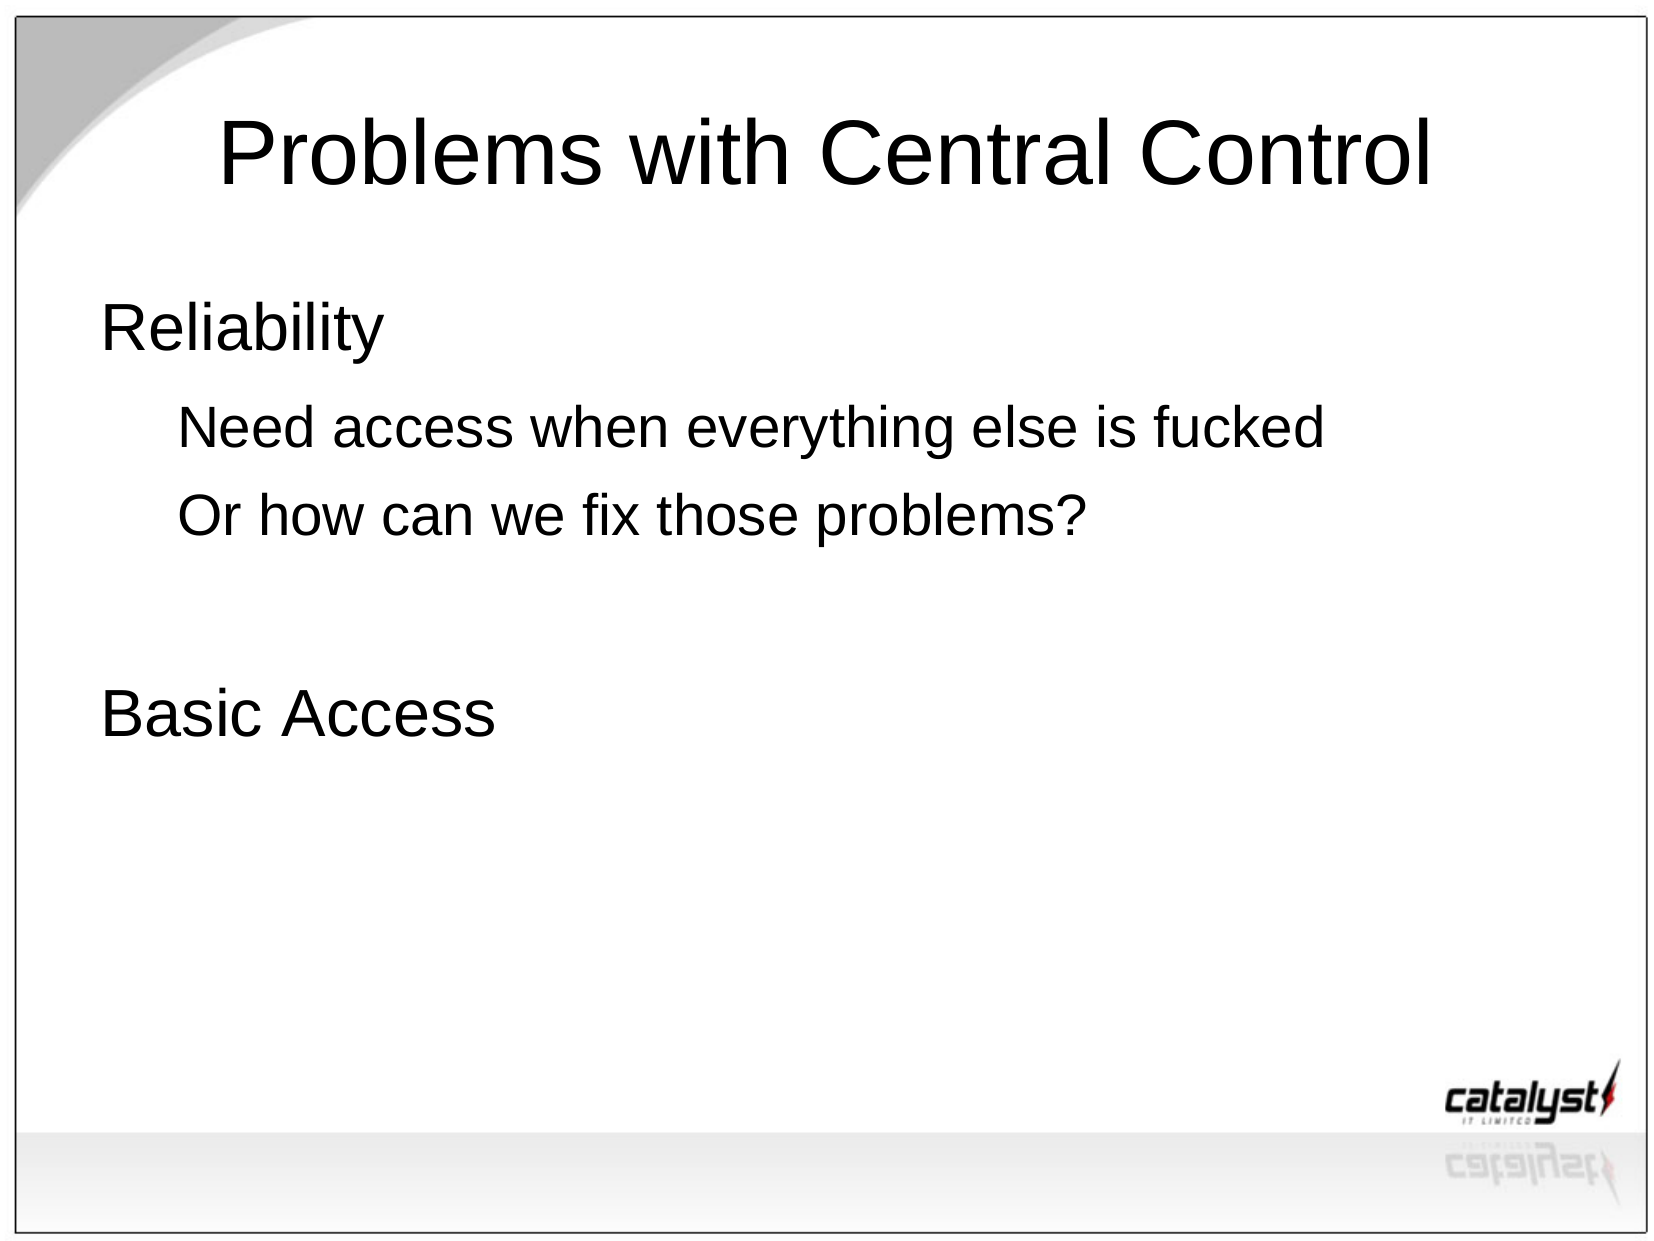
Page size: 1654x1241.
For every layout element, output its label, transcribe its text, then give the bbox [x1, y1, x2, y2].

picture [4, 5, 1654, 1241]
title Problems with Central Control [82, 56, 1571, 250]
list Reliability Need access when everything else is fucked Or how can we fix those problems? Basic Access [82, 290, 1571, 1094]
